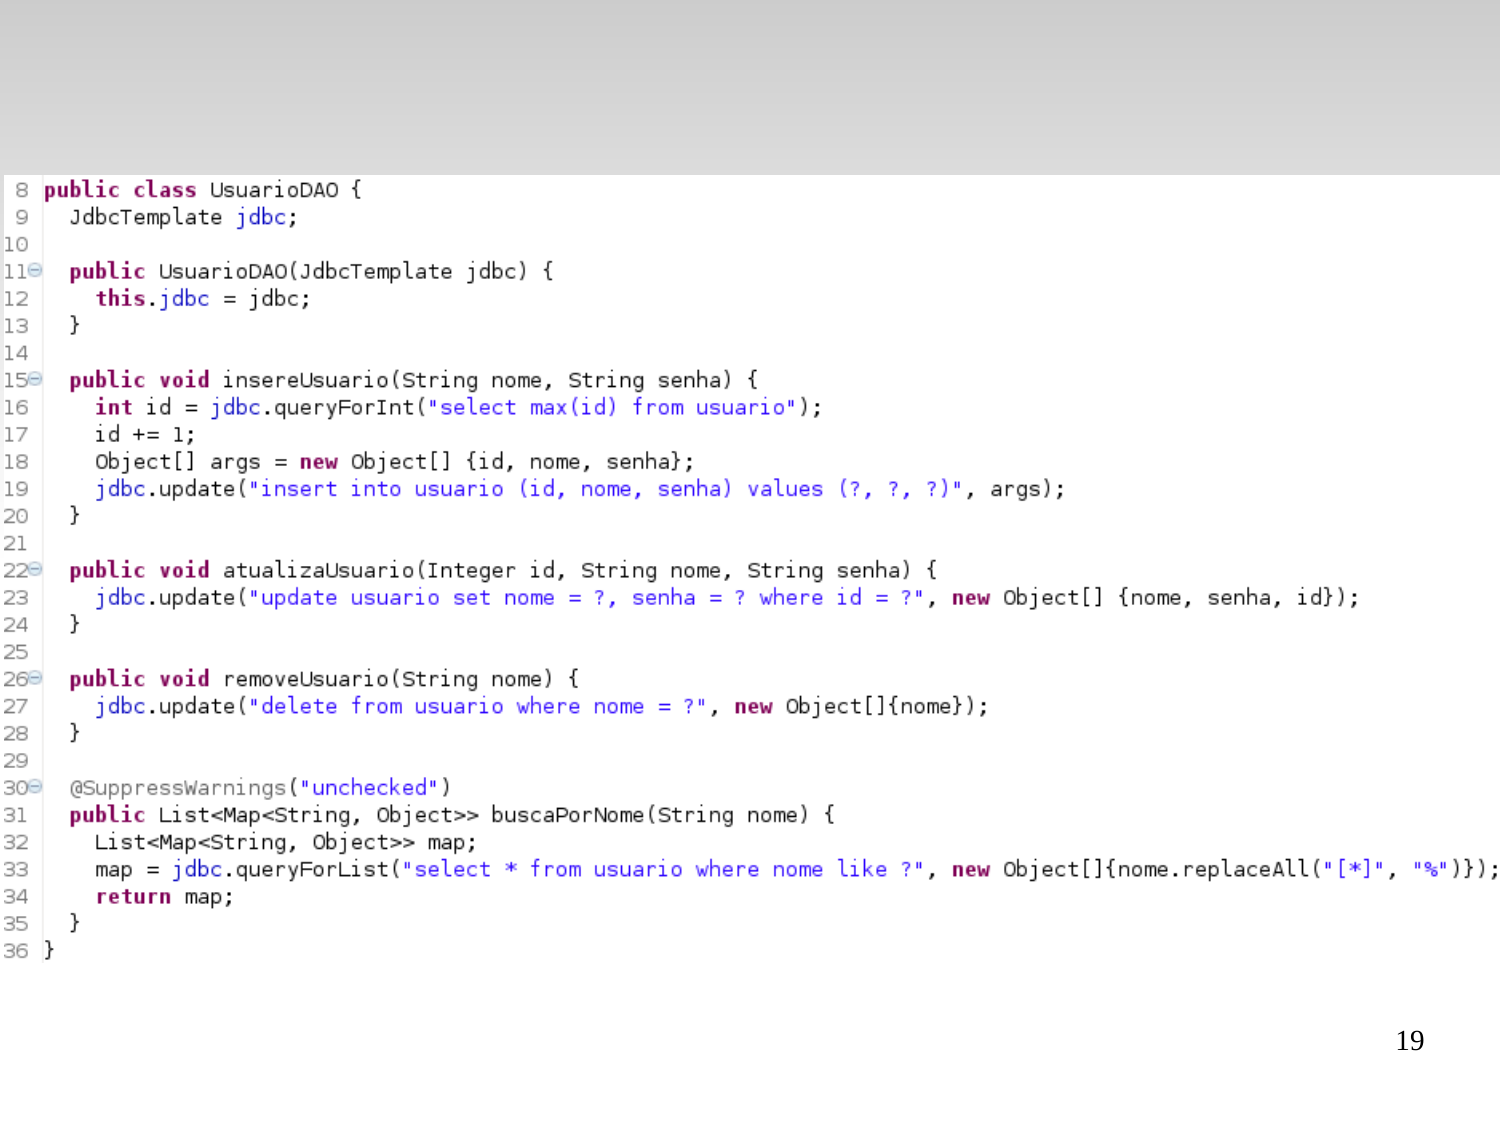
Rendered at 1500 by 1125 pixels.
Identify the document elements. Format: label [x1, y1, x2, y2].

picture [4, 175, 1500, 963]
